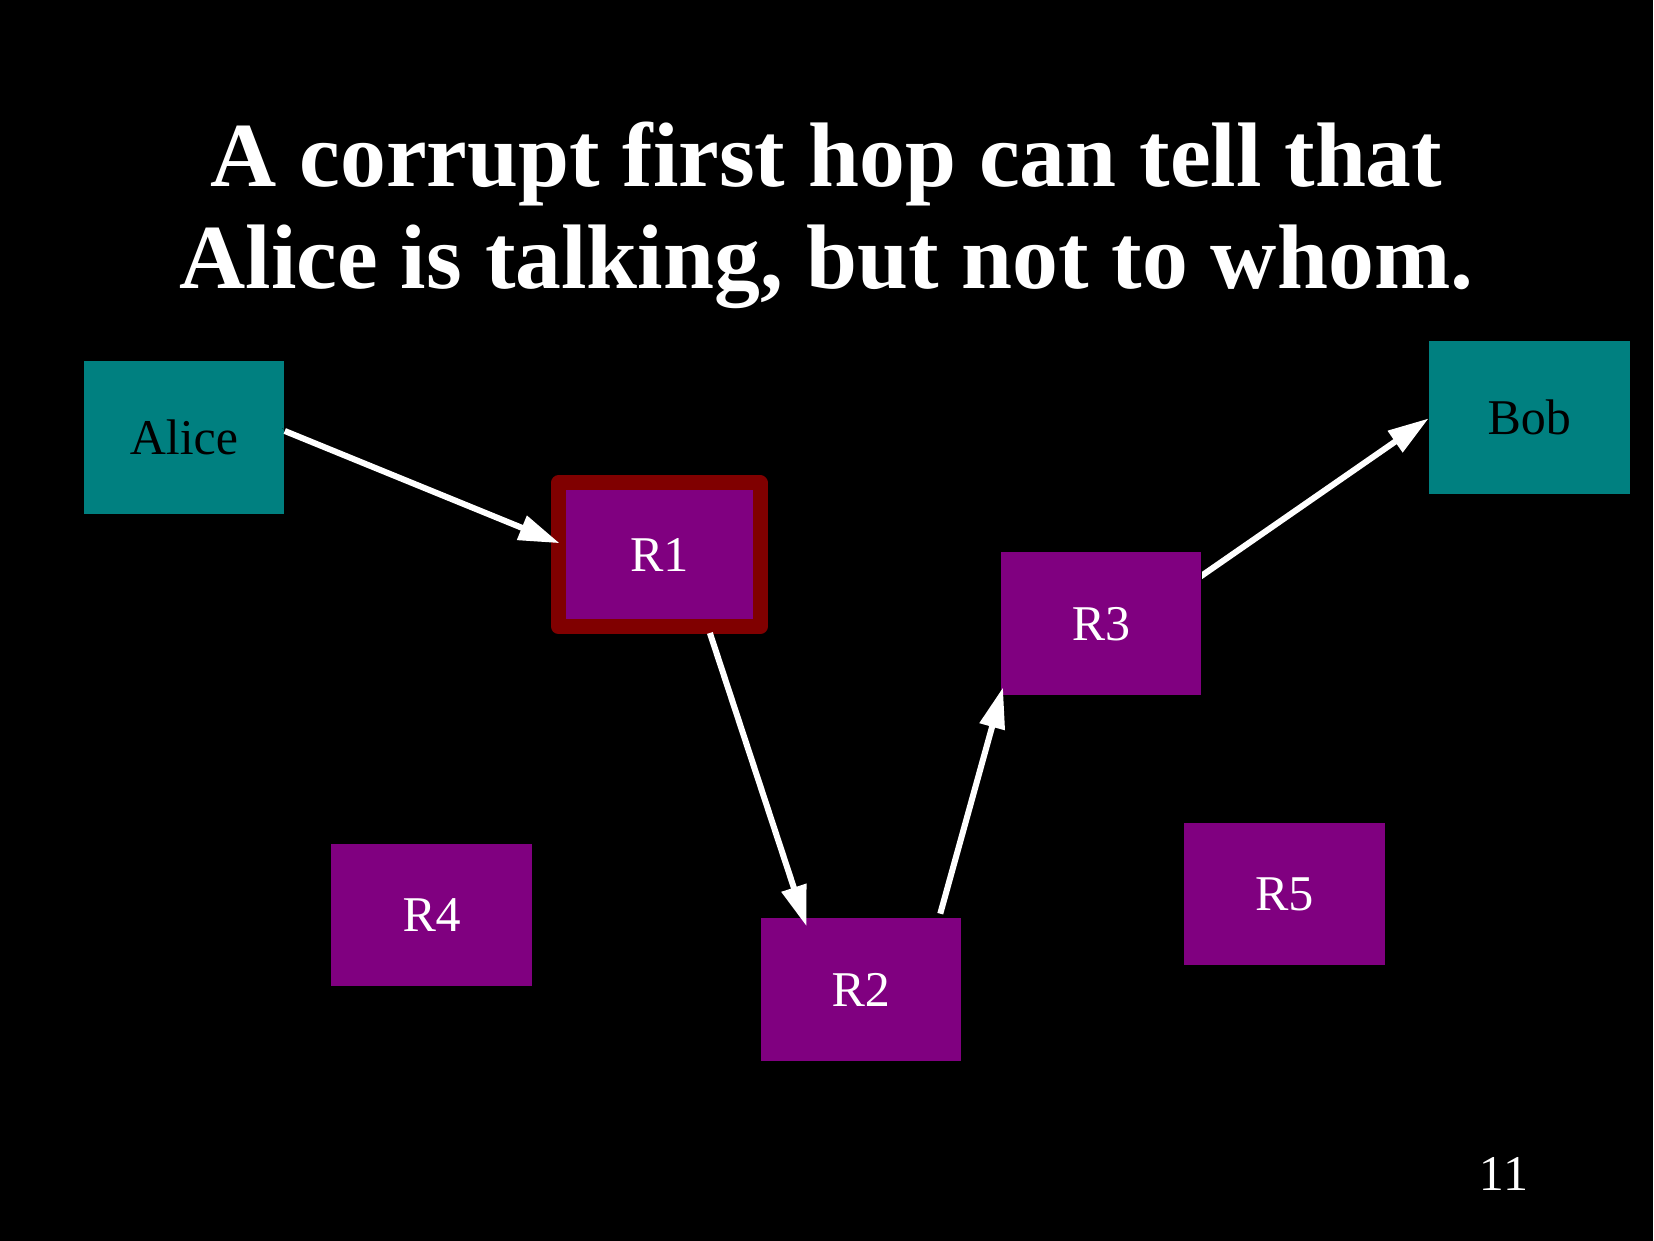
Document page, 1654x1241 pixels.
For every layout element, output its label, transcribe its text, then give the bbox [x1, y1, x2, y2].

text_box R5 [1183, 822, 1386, 966]
text_box Alice [83, 360, 285, 515]
text_box R4 [330, 843, 533, 987]
text_box Bob [1428, 340, 1631, 495]
text_box R2 [760, 917, 962, 1062]
title A corrupt first hop can tell that Alice is talking, but not to whom. [121, 86, 1534, 327]
text_box R3 [1000, 551, 1202, 696]
text_box R1 [558, 482, 761, 627]
